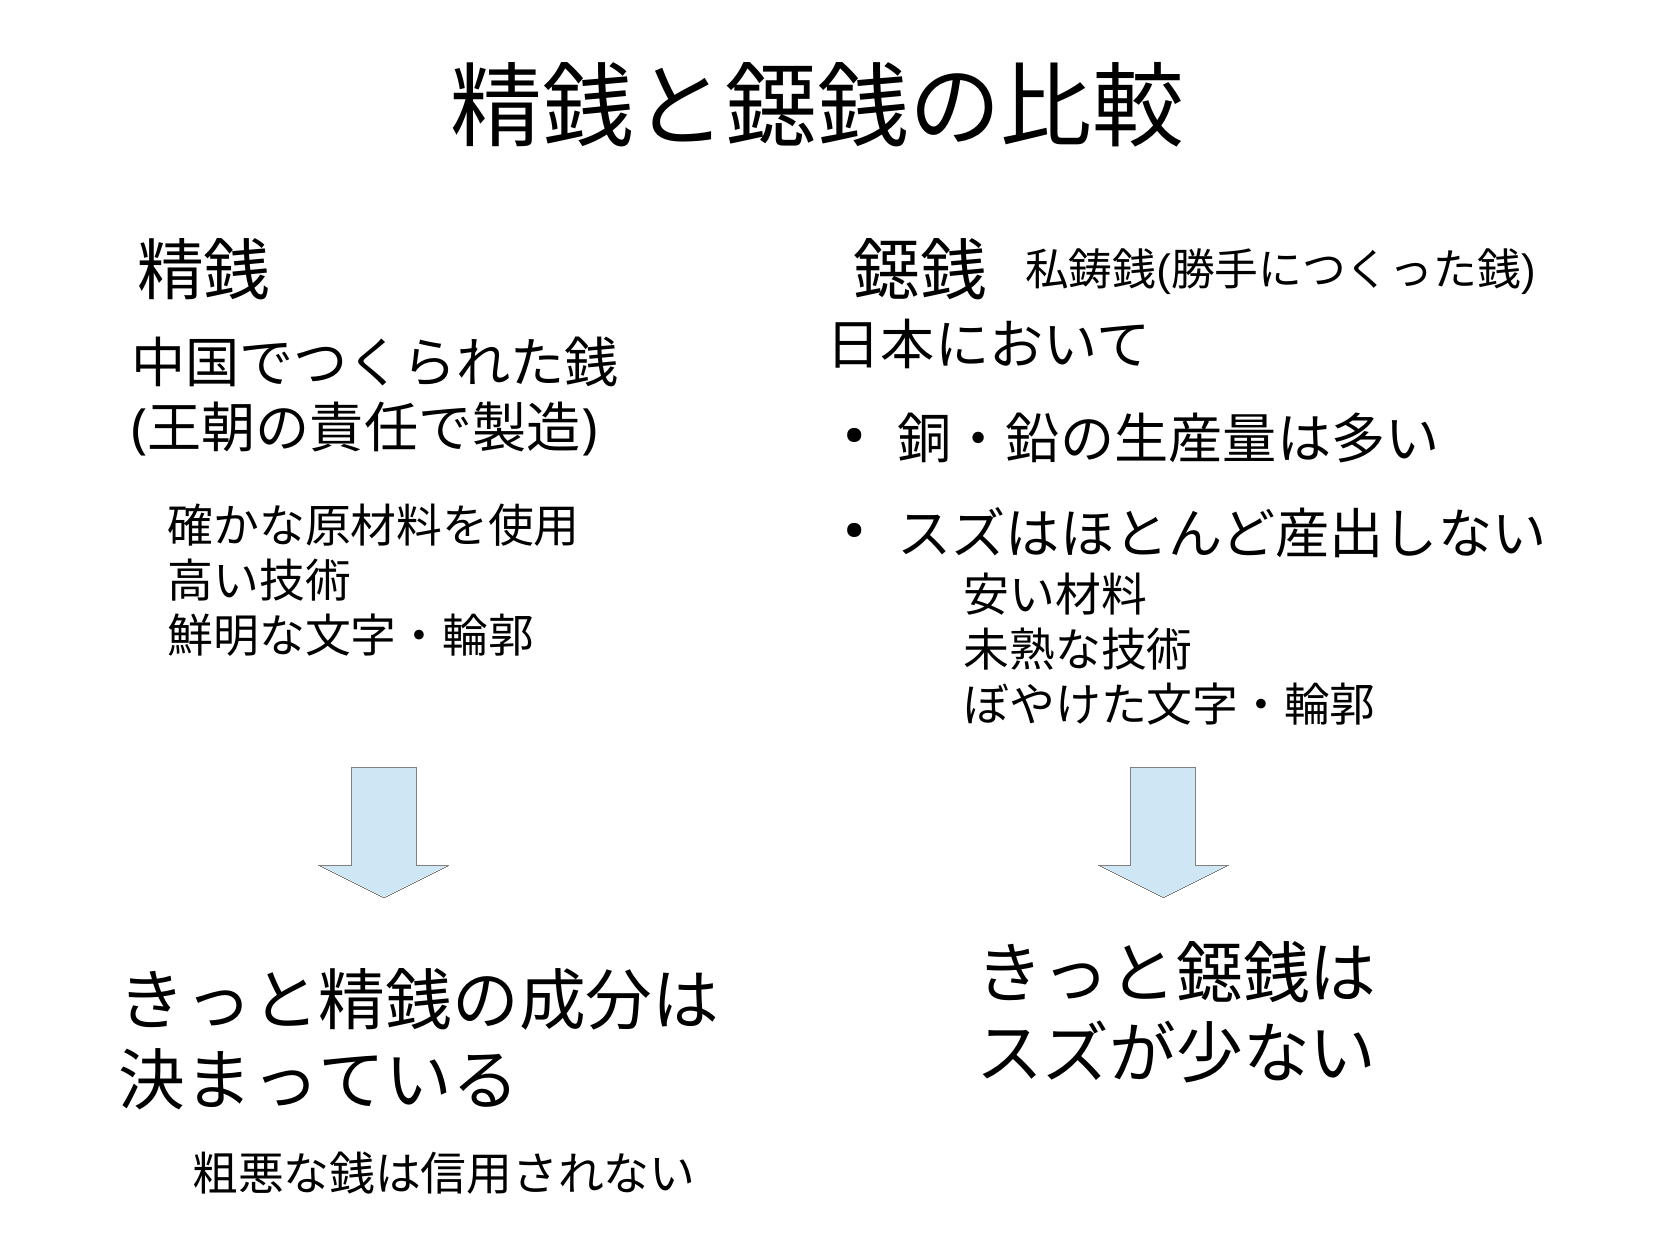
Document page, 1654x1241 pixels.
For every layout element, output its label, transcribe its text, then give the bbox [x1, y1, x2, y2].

text_box きっと鐚銭は スズが少ない [961, 923, 1482, 1098]
text_box [1098, 767, 1229, 898]
text_box きっと精銭の成分は 決まっている [103, 950, 760, 1126]
list 日本において 銅・鉛の生産量は多い スズはほとんど産出しない [826, 309, 1580, 620]
text_box 安い材料 未熟な技術 ぼやけた文字・輪郭 [949, 558, 1470, 738]
text_box 精銭 [122, 220, 292, 316]
text_box 確かな原材料を使用 高い技術 鮮明な文字・輪郭 [153, 489, 674, 669]
title 精銭と鐚銭の比較 [73, 0, 1562, 207]
text_box 中国でつくられた銭 (王朝の責任で製造) [116, 320, 821, 466]
text_box 鐚銭 [839, 220, 1009, 316]
text_box 粗悪な銭は信用されない [177, 1136, 735, 1207]
text_box 私鋳銭(勝手につくった銭) [1010, 233, 1571, 302]
text_box [318, 767, 449, 898]
